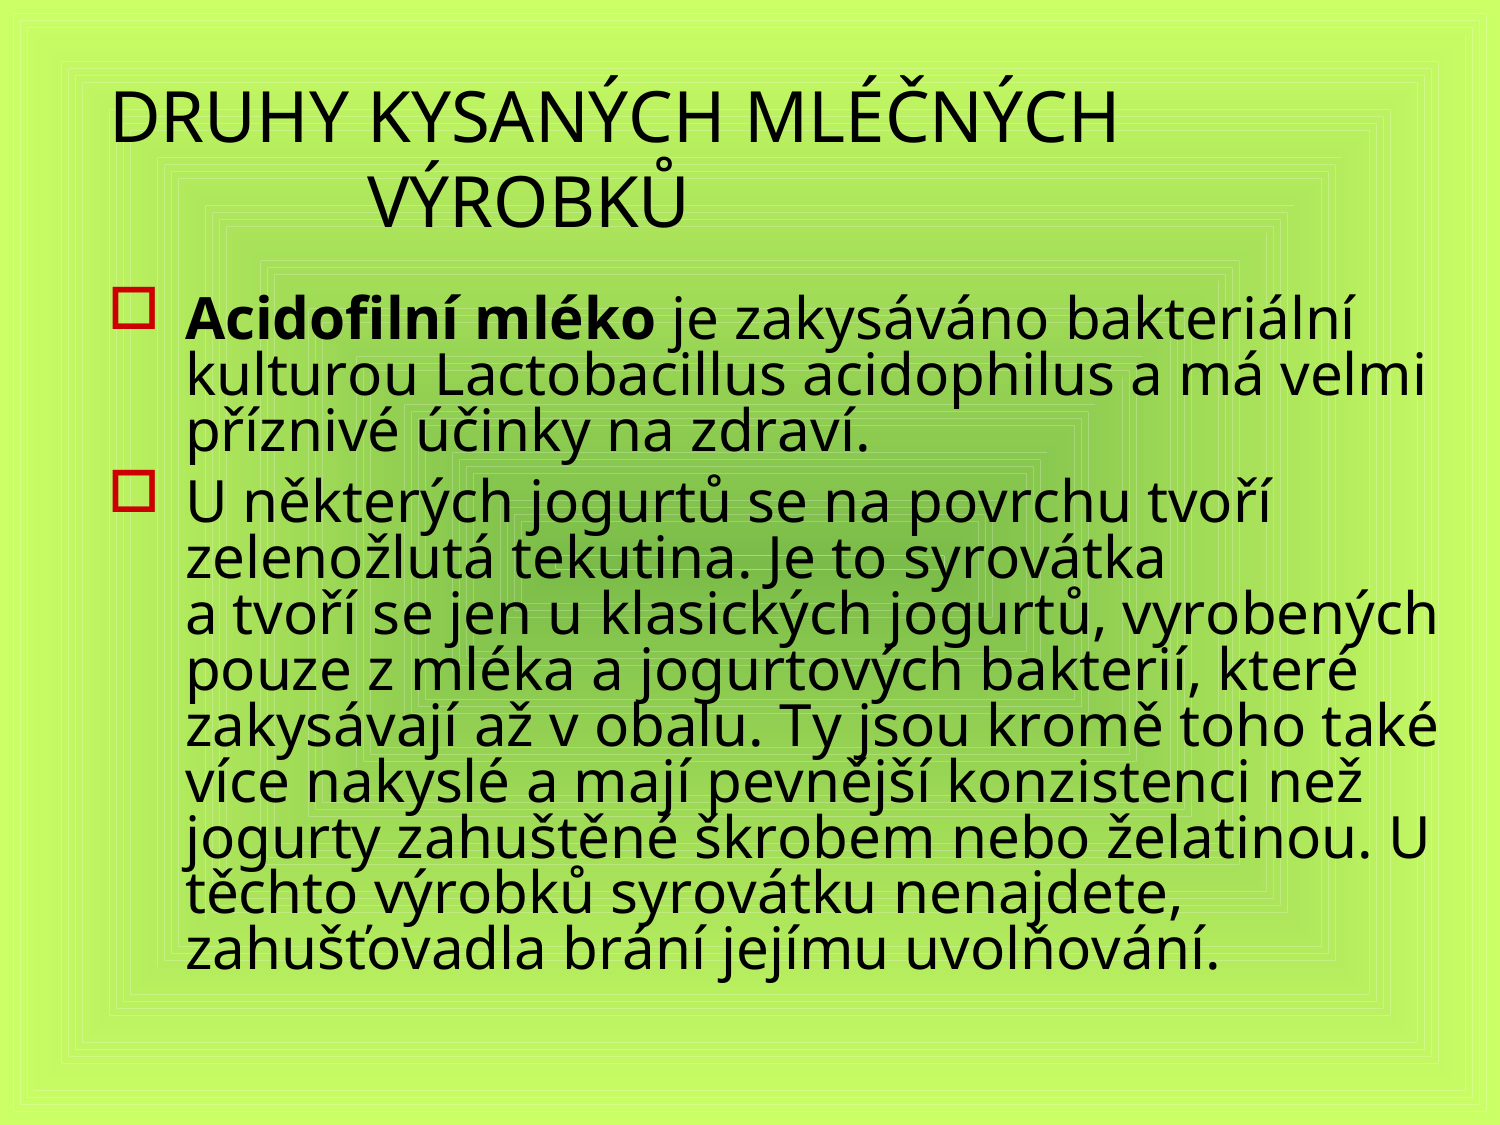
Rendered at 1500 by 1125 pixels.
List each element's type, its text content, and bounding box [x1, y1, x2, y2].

title DRUHY KYSANÝCH MLÉČNÝCH VÝROBKŮ [94, 0, 1407, 250]
list Acidofilní mléko je zakysáváno bakteriální kulturou Lactobacillus acidophilus a má velmi příznivé účinky na zdraví. U některých jogurtů se na povrchu tvoří zelenožlutá tekutina. Je to syrovátka a tvoří se jen u klasických jogurtů, vyrobených pouze z mléka a jogurtových bakterií, které zakysávají až v obalu. Ty jsou kromě toho také více nakyslé a mají pevnější konzistenci než jogurty zahuštěné škrobem nebo želatinou. U těchto výrobků syrovátku nenajdete, zahušťovadla brání jejímu uvolňování. [92, 287, 1471, 1101]
